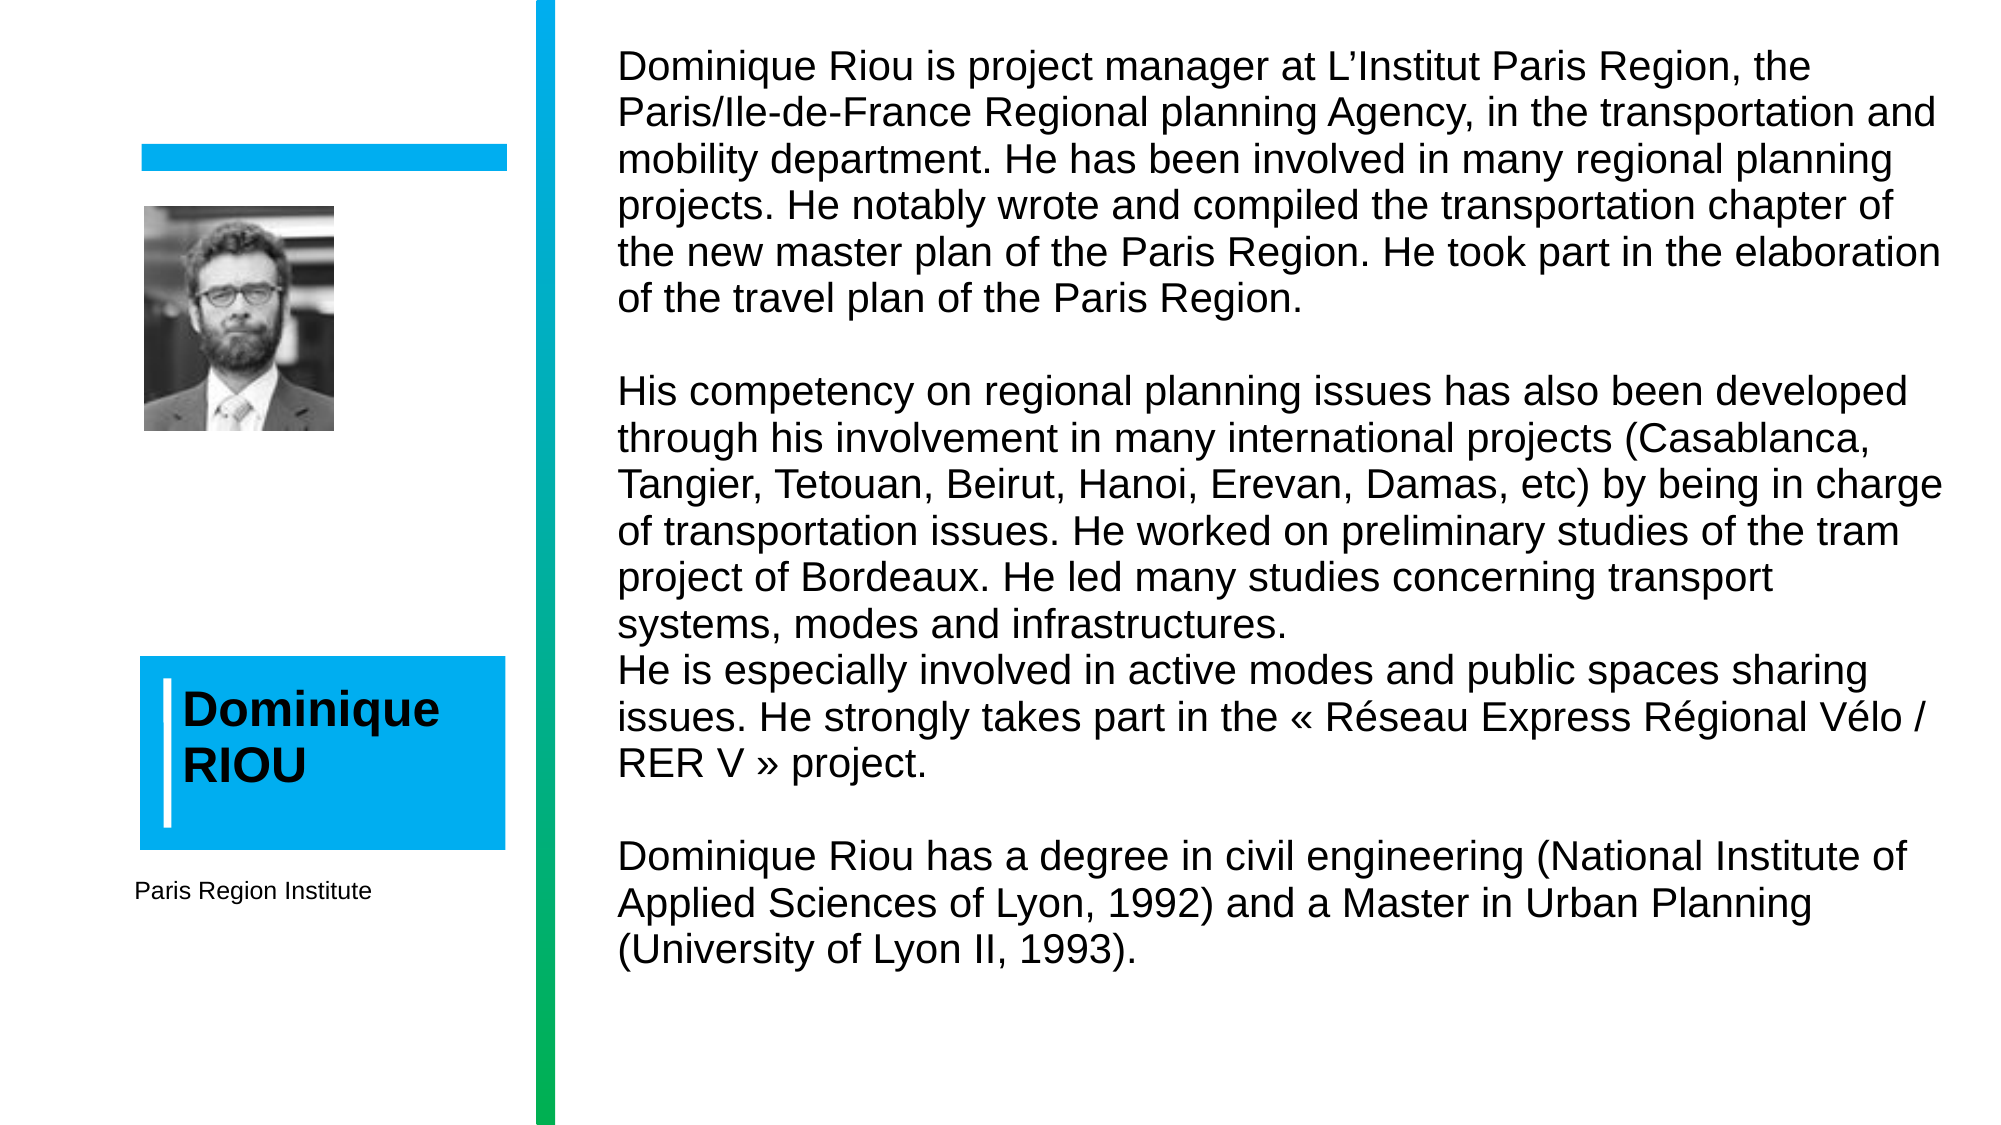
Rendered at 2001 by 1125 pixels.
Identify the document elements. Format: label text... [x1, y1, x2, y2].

text_box Dominique RIOU [167, 674, 533, 801]
text_box [140, 656, 506, 850]
text_box [536, 808, 556, 869]
text_box [536, 0, 556, 602]
text_box [141, 143, 507, 171]
text_box Paris Region Institute [119, 869, 581, 913]
picture [144, 206, 334, 431]
text_box [536, 913, 556, 1125]
text_box Dominique Riou is project manager at L’Institut Paris Region, the Paris/Ile-de-France Regional planning Agency, in the transportation and mobility department. He has been involved in many regional planning projects. He notably wrote and compiled the transportation chapter of the new master plan of the Paris Region. He took part in the elaboration of the travel plan of the Paris Region. His competency on regional planning issues has also been developed through his involvement in many international projects (Casablanca, Tangier, Tetouan, Beirut, Hanoi, Erevan, Damas, etc) by being in charge of transportation issues. He worked on preliminary studies of the tram project of Bordeaux. He led many studies concerning transport systems, modes and infrastructures. He is especially involved in active modes and public spaces sharing issues. He strongly takes part in the « Réseau Express Régional Vélo / RER V » project. Dominique Riou has a degree in civil engineering (National Institute of Applied Sciences of Lyon, 1992) and a Master in Urban Planning (University of Lyon II, 1993). [602, 35, 1961, 980]
